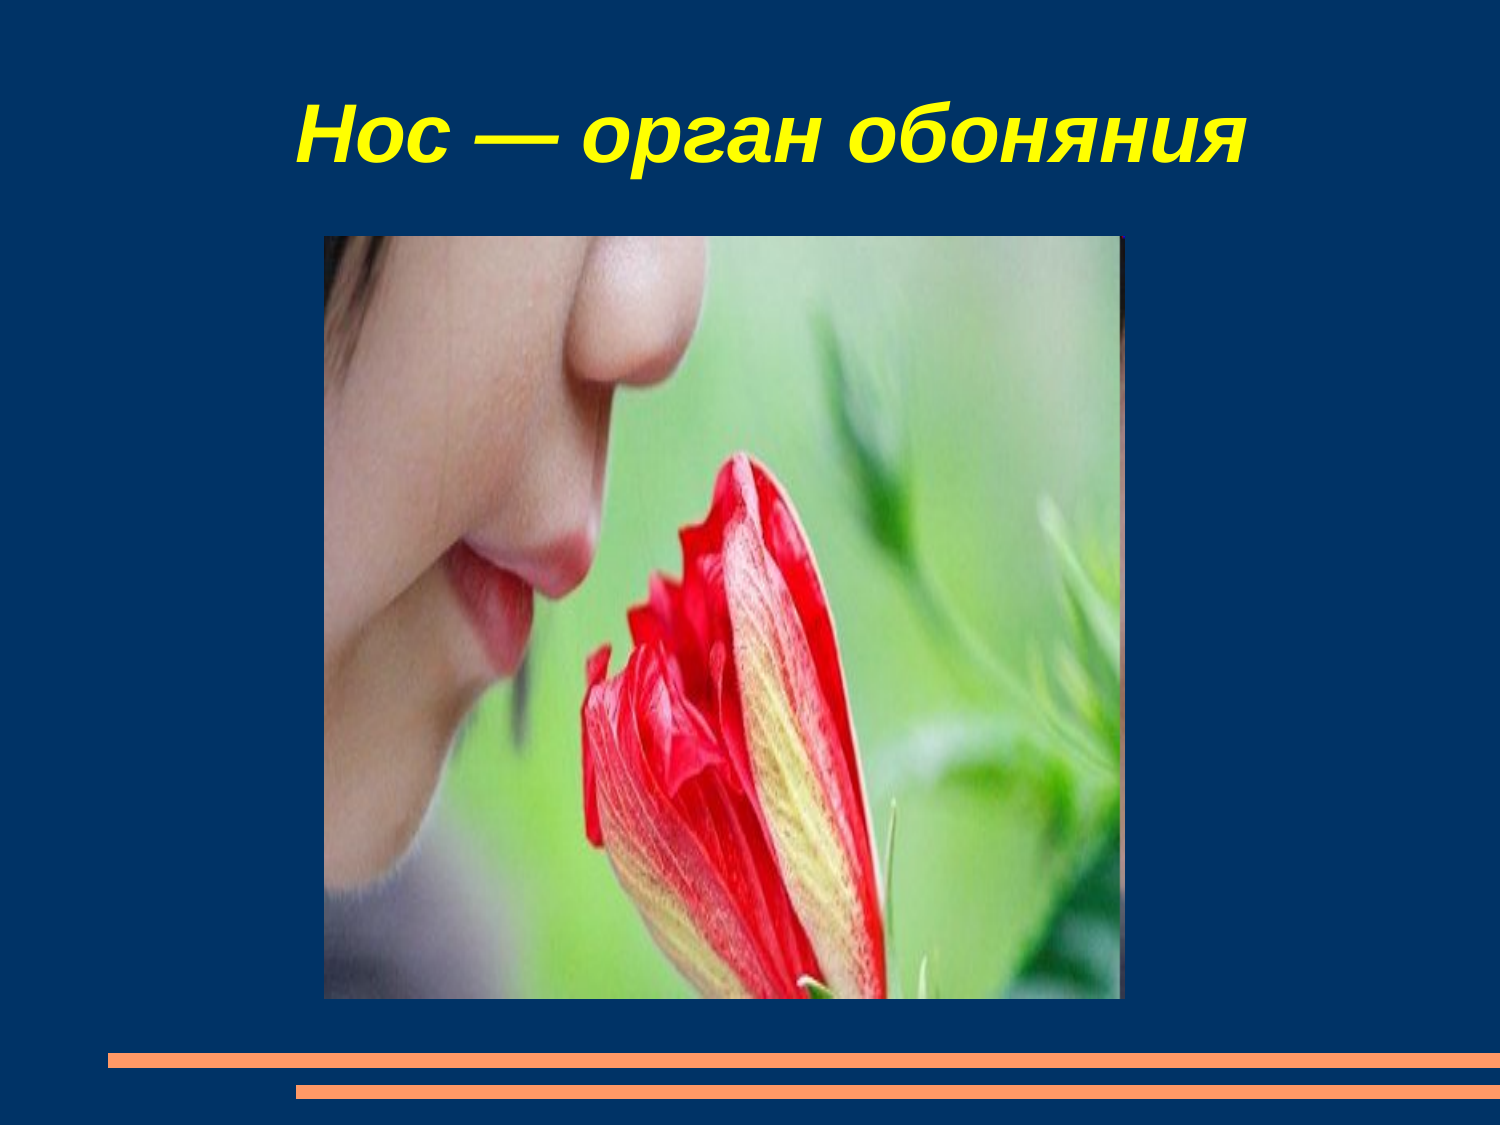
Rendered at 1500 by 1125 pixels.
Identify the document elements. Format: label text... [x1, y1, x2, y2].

picture [324, 236, 1125, 999]
title Нос — орган обоняния [295, 79, 1500, 266]
